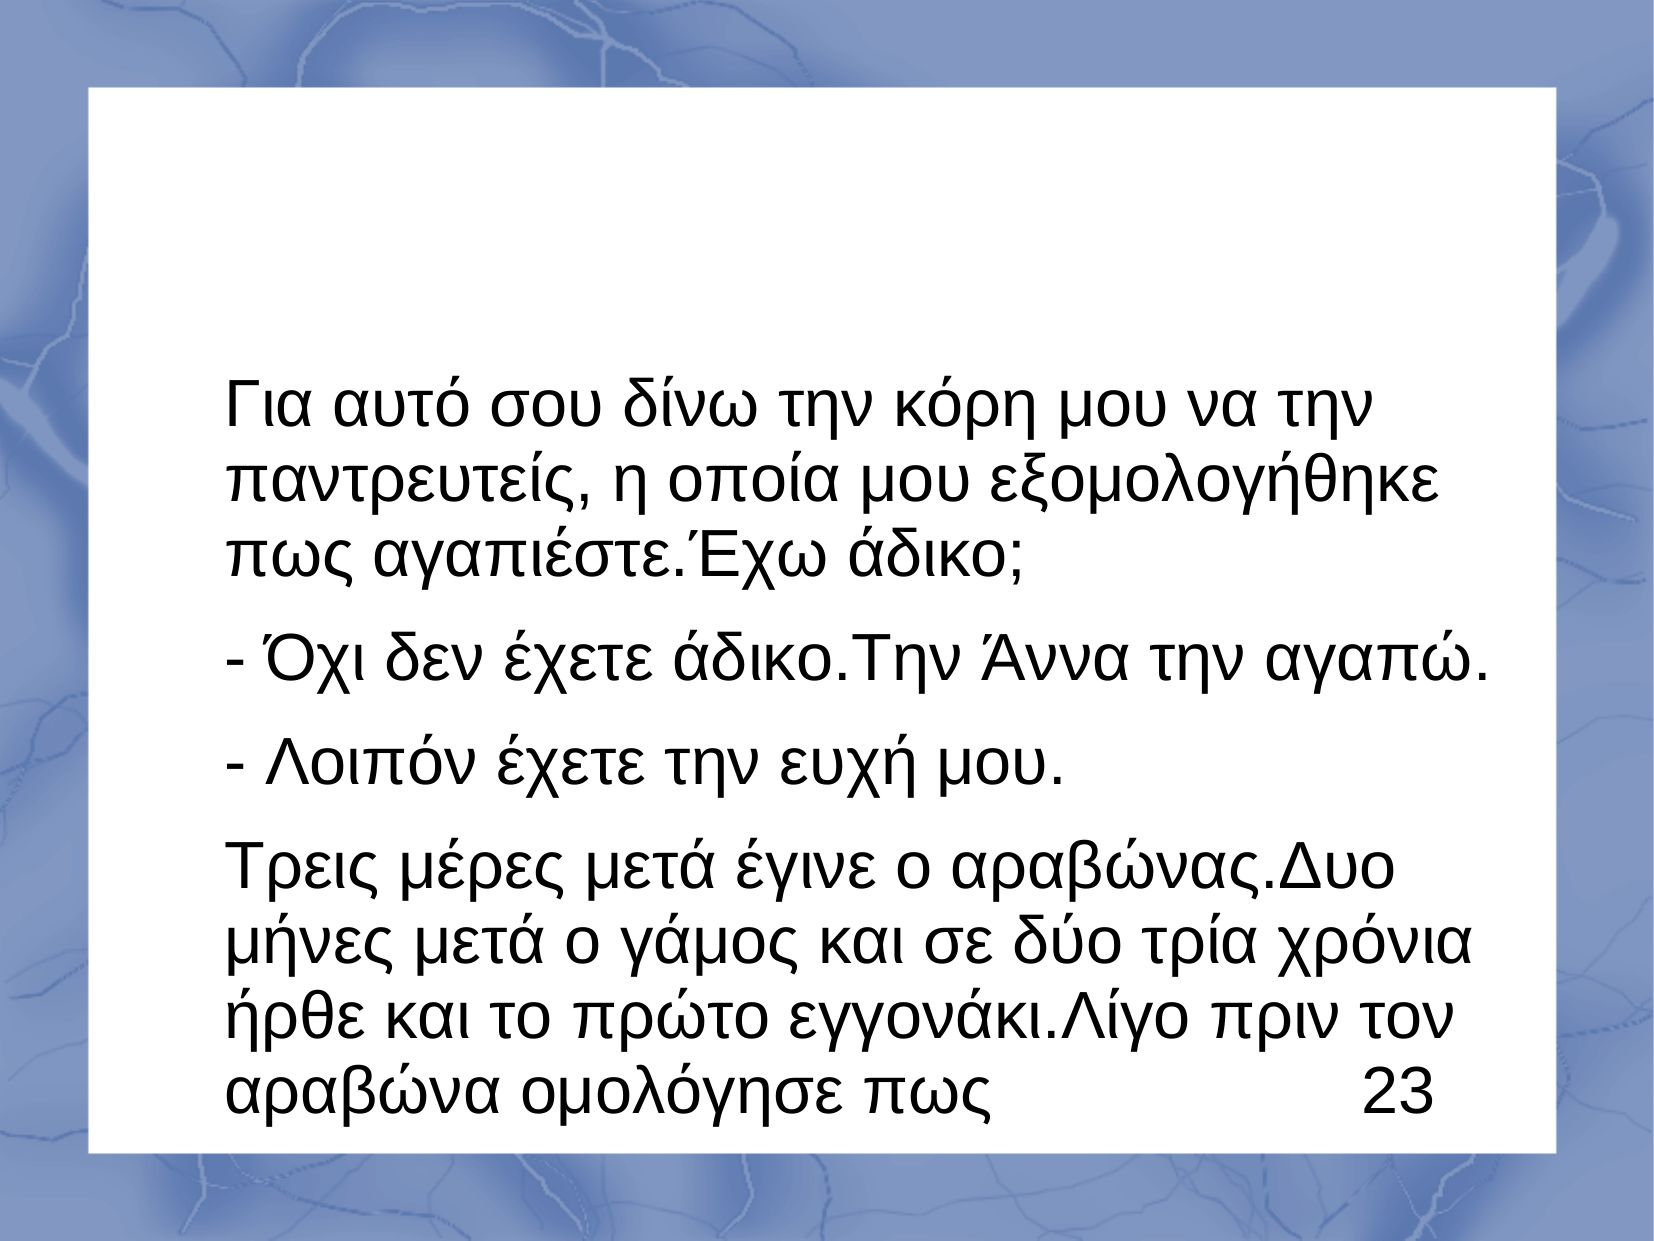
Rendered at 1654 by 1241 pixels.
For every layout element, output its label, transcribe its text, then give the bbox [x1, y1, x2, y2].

picture [0, 0, 1654, 1241]
list Για αυτό σου δίνω την κόρη μου να την παντρευτείς, η οποία μου εξομολογήθηκε πως αγαπιέστε.Έχω άδικο; - Όχι δεν έχετε άδικο.Την Άννα την αγαπώ. - Λοιπόν έχετε την ευχή μου. Τρεις μέρες μετά έγινε ο αραβώνας.Δυο μήνες μετά ο γάμος και σε δύο τρία χρόνια ήρθε και το πρώτο εγγονάκι.Λίγο πριν τον αραβώνα ομολόγησε πως 23 [153, 366, 1512, 1128]
